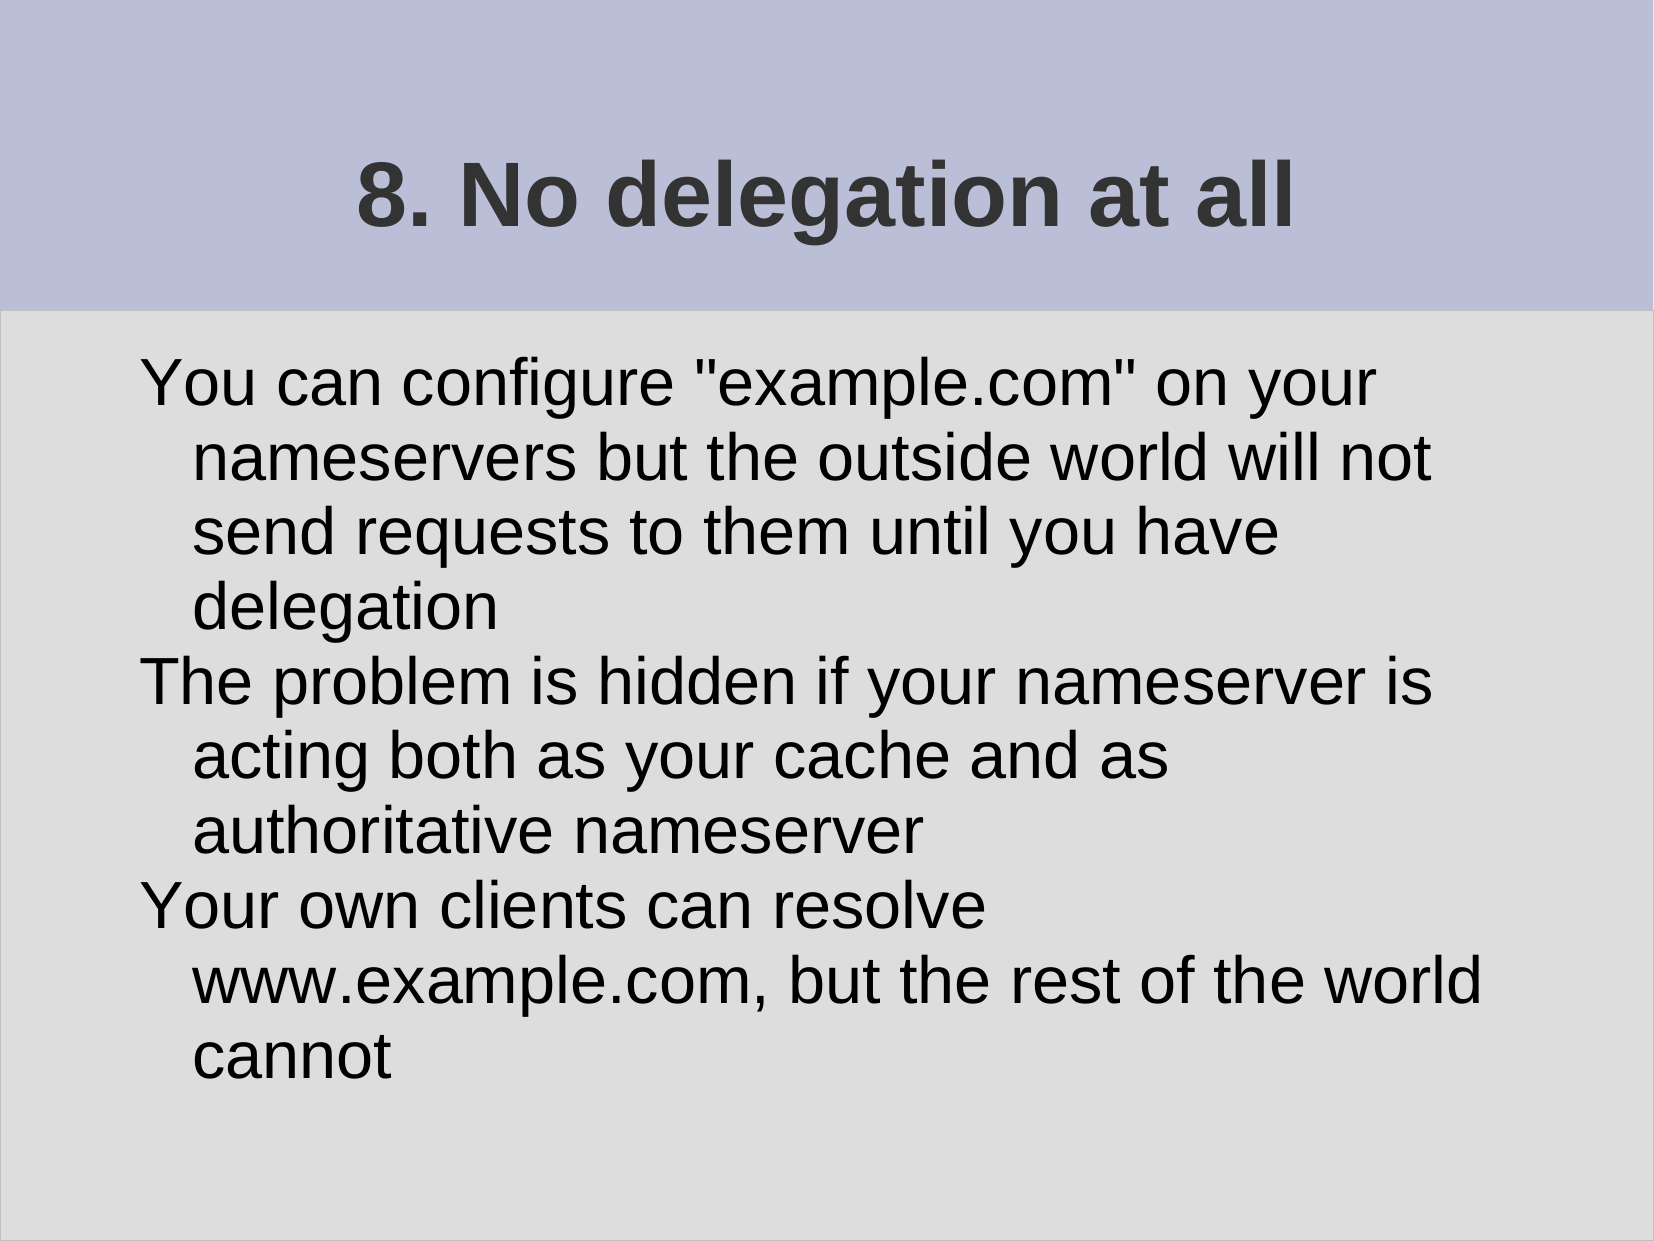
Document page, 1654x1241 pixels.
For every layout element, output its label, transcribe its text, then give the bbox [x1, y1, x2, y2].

title 8. No delegation at all [121, 91, 1534, 299]
list You can configure "example.com" on your nameservers but the outside world will not send requests to them until you have delegation The problem is hidden if your nameserver is acting both as your cache and as authoritative nameserver Your own clients can resolve www.example.com, but the rest of the world cannot [121, 344, 1534, 1127]
